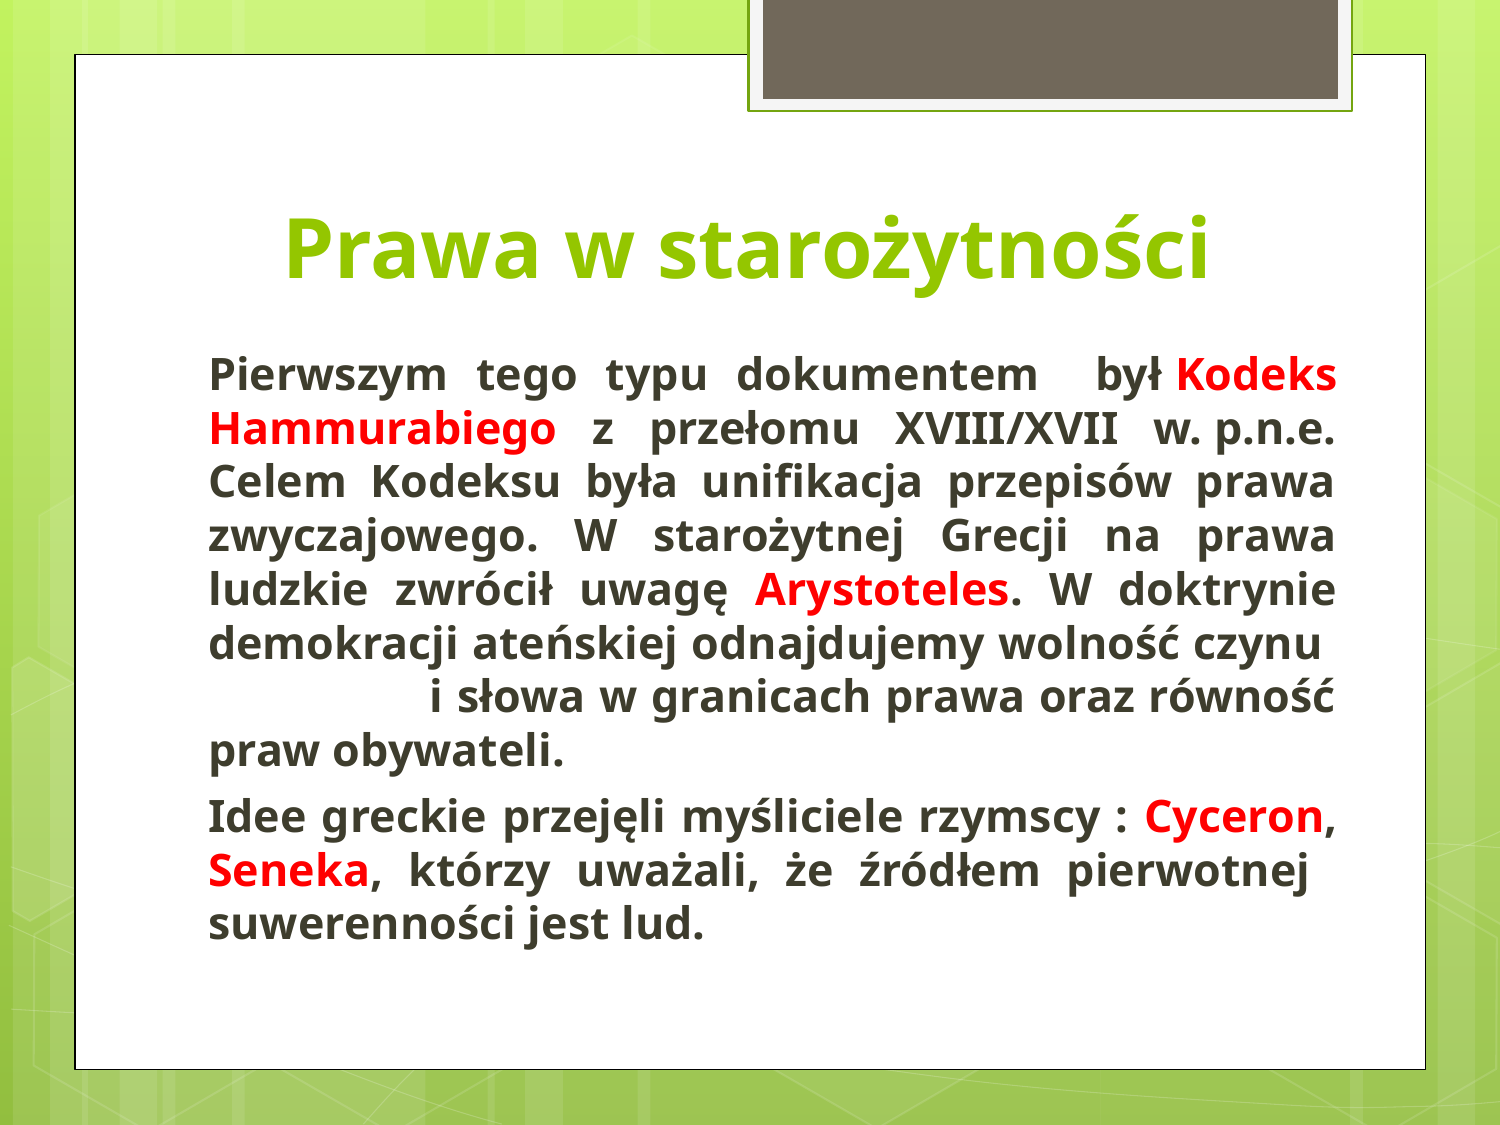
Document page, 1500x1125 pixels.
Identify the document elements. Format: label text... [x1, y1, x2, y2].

title Prawa w starożytności [171, 168, 1324, 303]
list Pierwszym tego typu dokumentem był Kodeks Hammurabiego z przełomu XVIII/XVII w. p.n.e. Celem Kodeksu była unifikacja przepisów prawa zwyczajowego. W starożytnej Grecji na prawa ludzkie zwrócił uwagę Arystoteles. W doktrynie demokracji ateńskiej odnajdujemy wolność czynu i słowa w granicach prawa oraz równość praw obywateli. Idee greckie przejęli myśliciele rzymscy : Cyceron, Seneka, którzy uważali, że źródłem pierwotnej suwerenności jest lud. [171, 338, 1353, 957]
